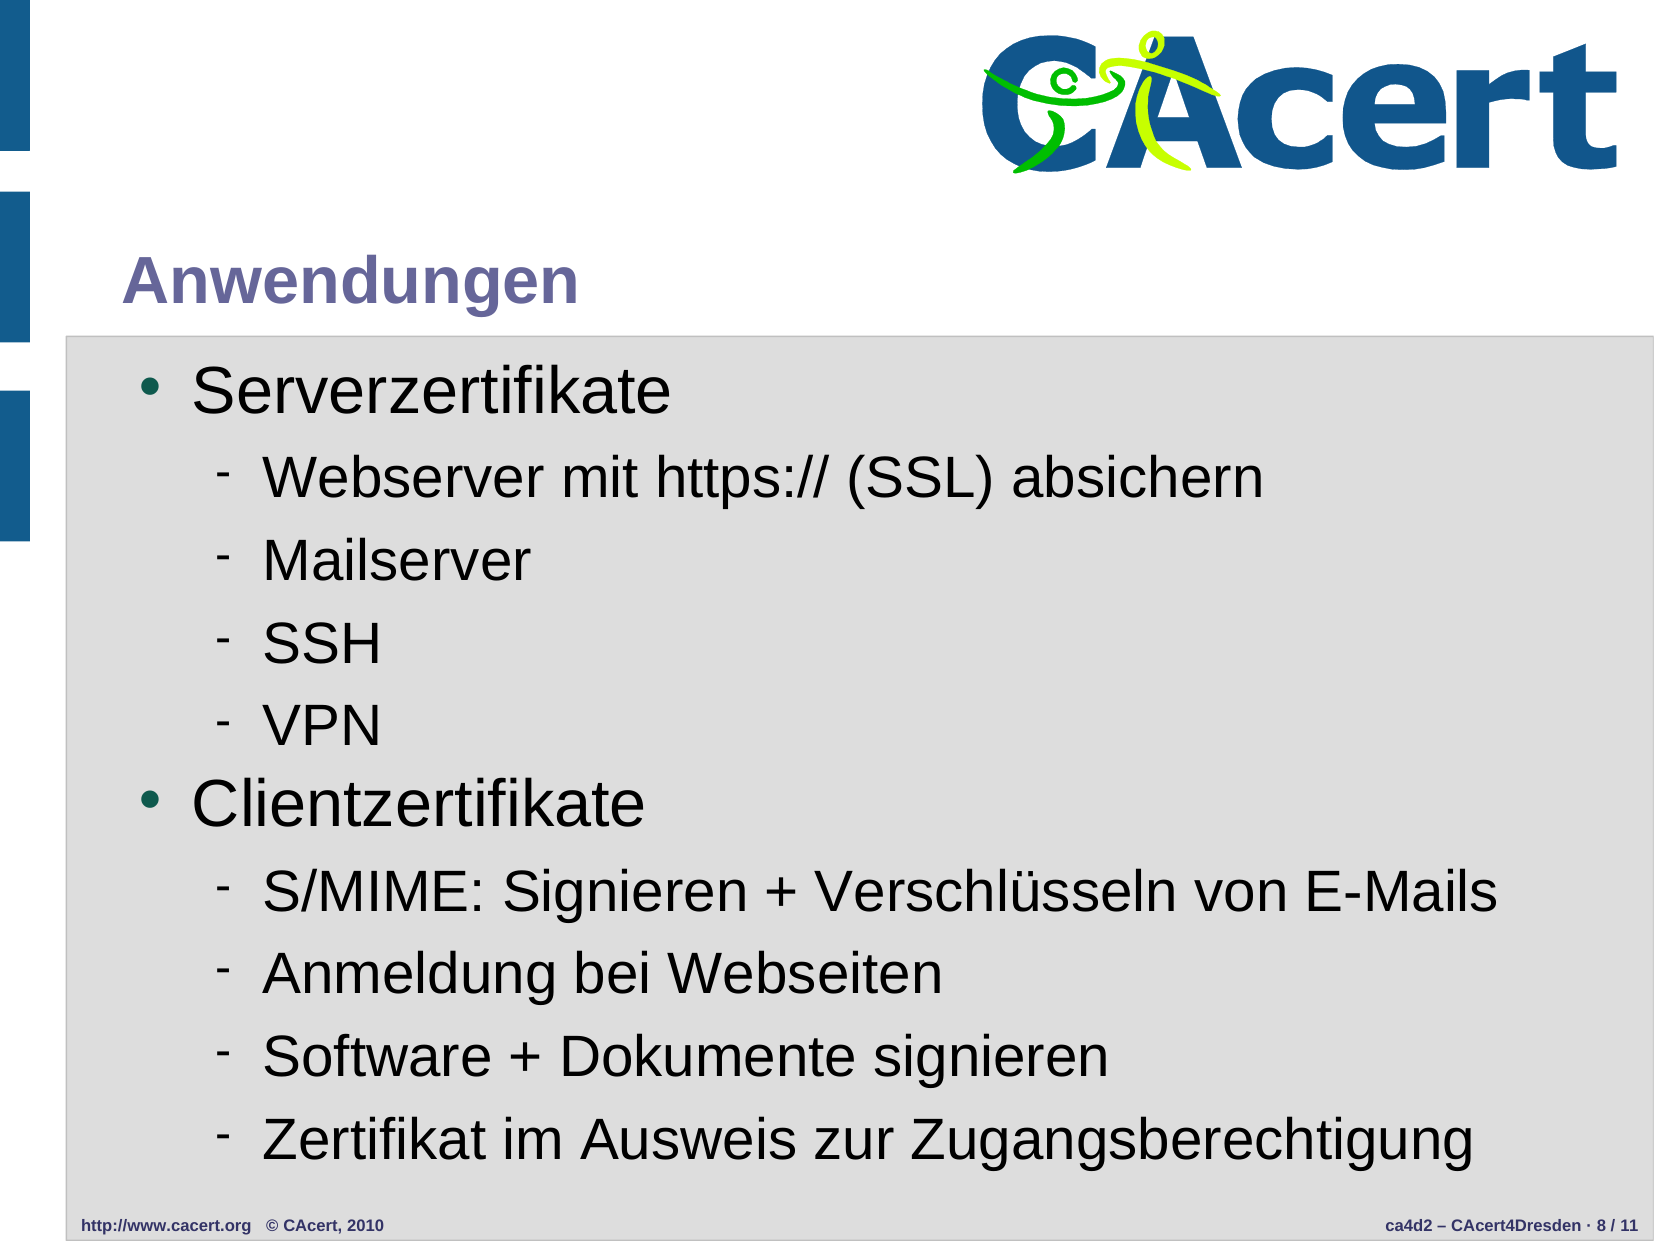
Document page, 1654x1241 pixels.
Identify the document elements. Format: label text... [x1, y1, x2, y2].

list Serverzertifikate Webserver mit https:// (SSL) absichern Mailserver SSH VPN Clientzertifikate S/MIME: Signieren + Verschlüsseln von E-Mails Anmeldung bei Webseiten Software + Dokumente signieren Zertifikat im Ausweis zur Zugangsberechtigung [121, 344, 1534, 1182]
title Anwendungen [121, 169, 1534, 323]
